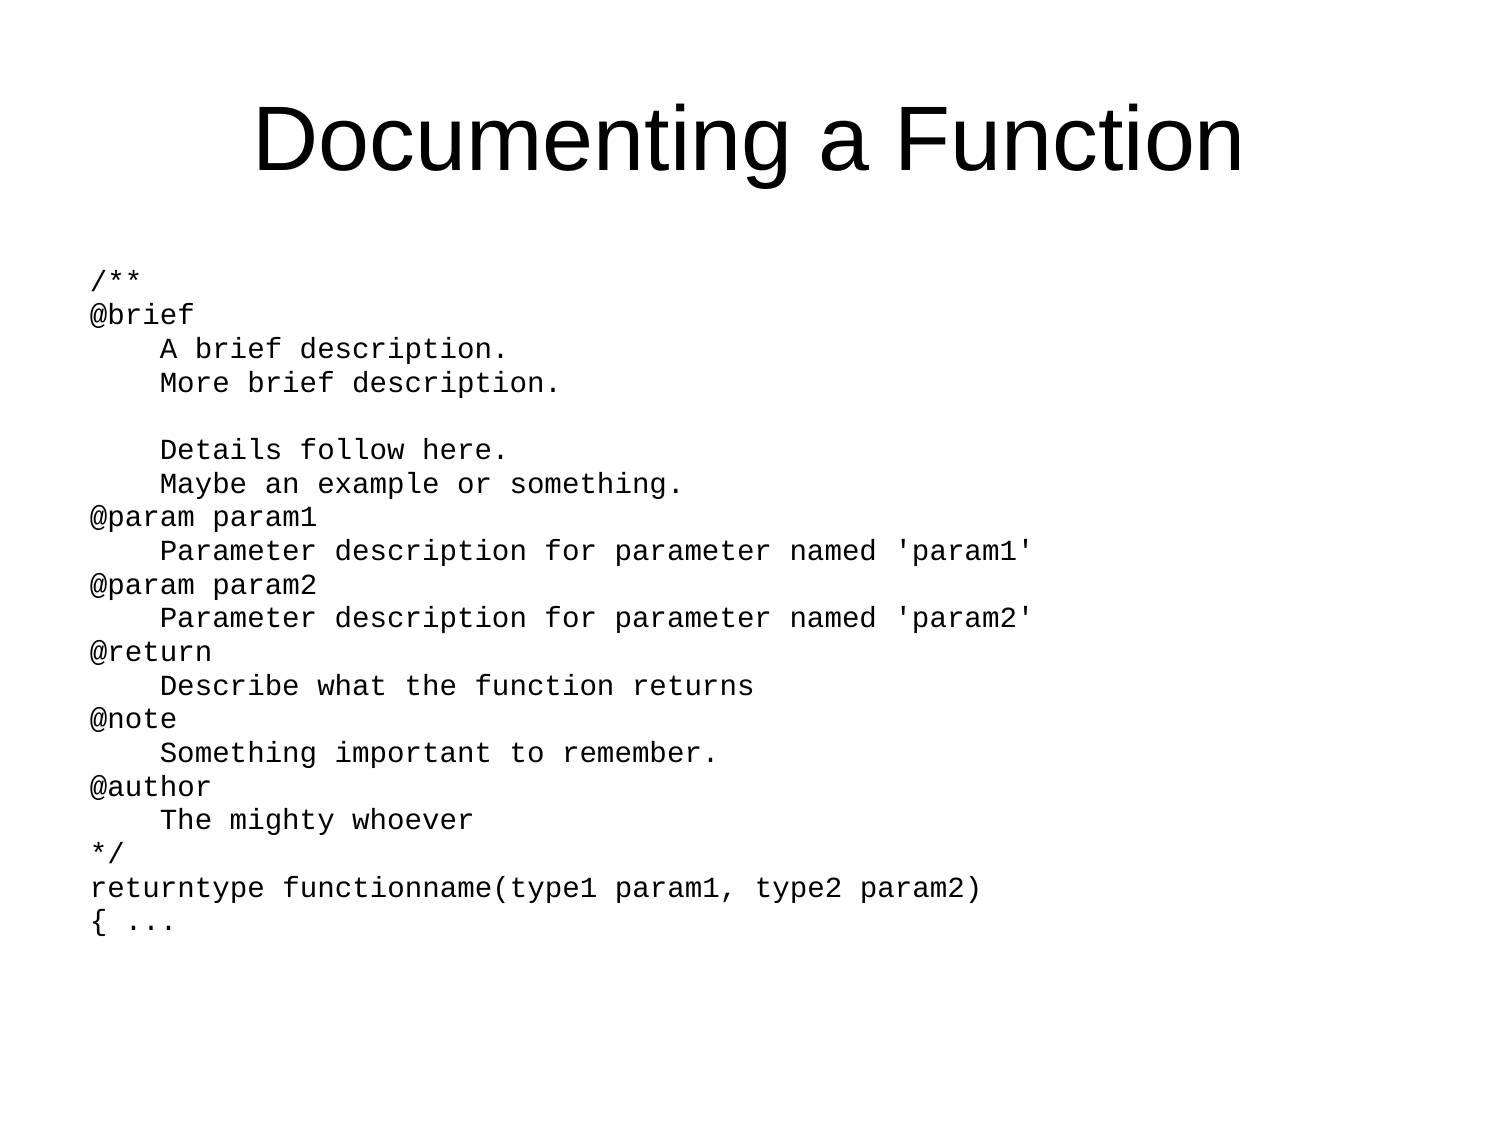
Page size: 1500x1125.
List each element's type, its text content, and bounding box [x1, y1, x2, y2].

title Documenting a Function [75, 45, 1426, 233]
list /** @brief A brief description. More brief description. Details follow here. Maybe an example or something. @param param1 Parameter description for parameter named 'param1' @param param2 Parameter description for parameter named 'param2' @return Describe what the function returns @note Something important to remember. @author The mighty whoever */ returntype functionname(type1 param1, type2 param2) { ... [75, 262, 1426, 1010]
